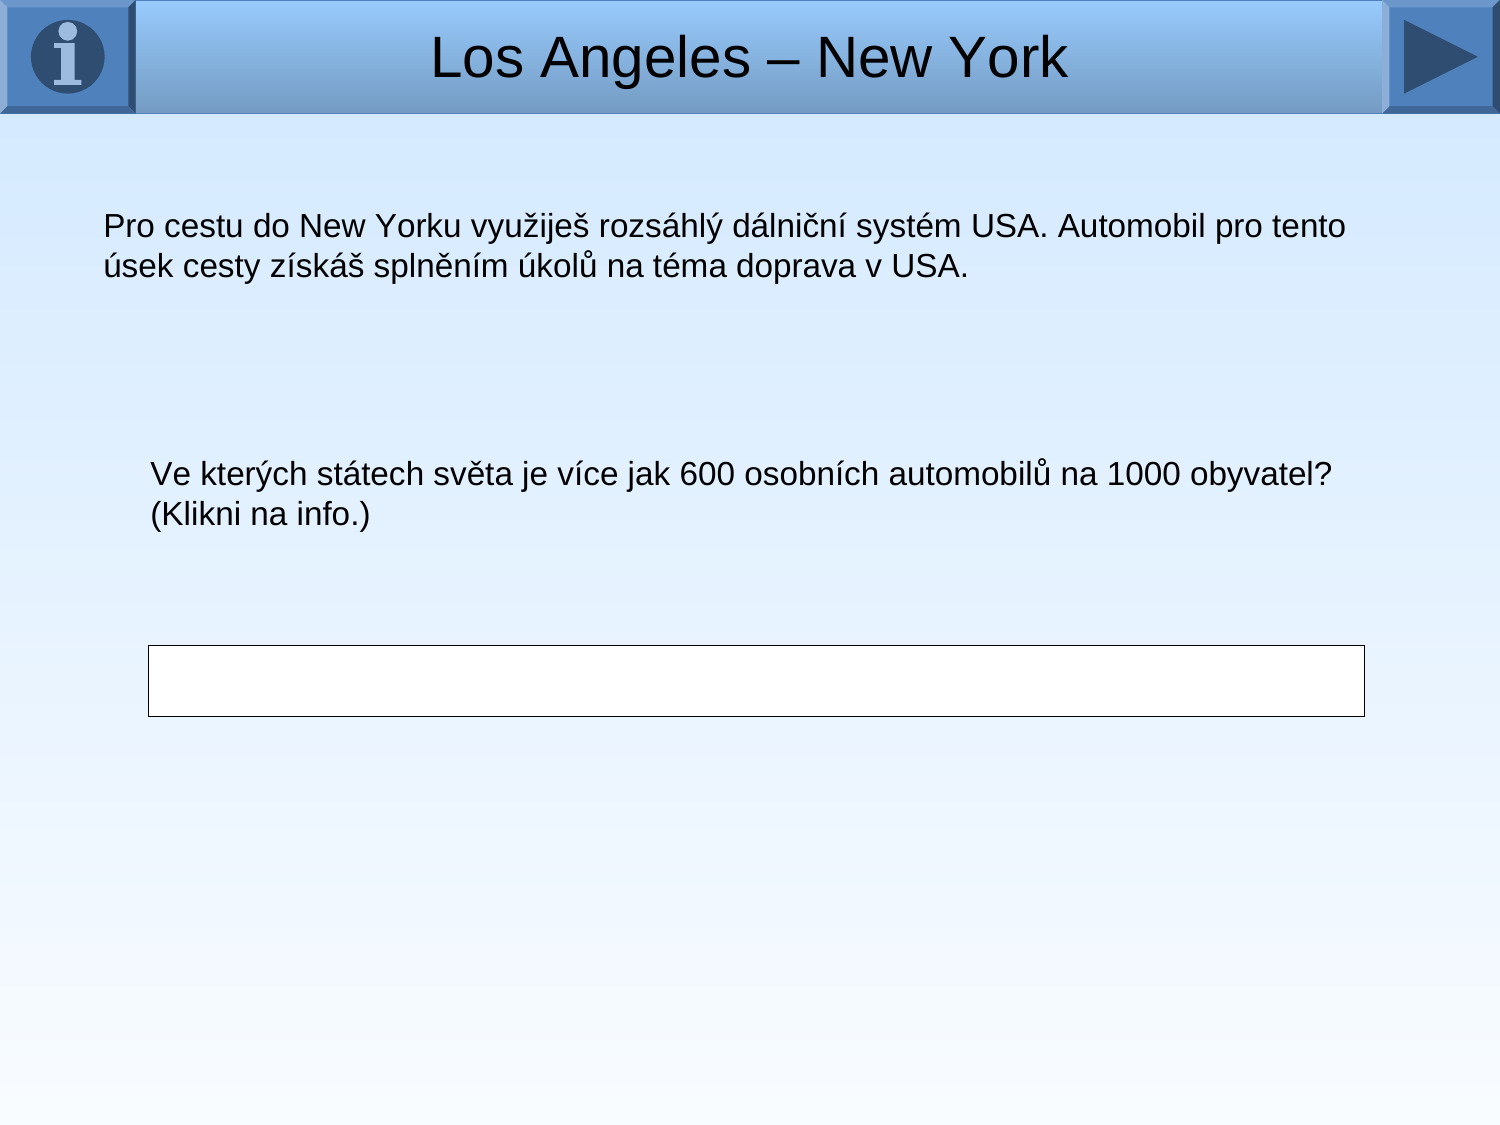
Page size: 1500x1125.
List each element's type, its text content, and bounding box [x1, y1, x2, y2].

text_box Pro cestu do New Yorku využiješ rozsáhlý dálniční systém USA. Automobil pro tento úsek cesty získáš splněním úkolů na téma doprava v USA. [88, 196, 1442, 292]
text_box [1, 0, 136, 114]
title Los Angeles – New York [136, 0, 1382, 114]
text_box [1383, 0, 1500, 114]
text_box Ve kterých státech světa je více jak 600 osobních automobilů na 1000 obyvatel? (Klikni na info.) [135, 444, 1365, 540]
